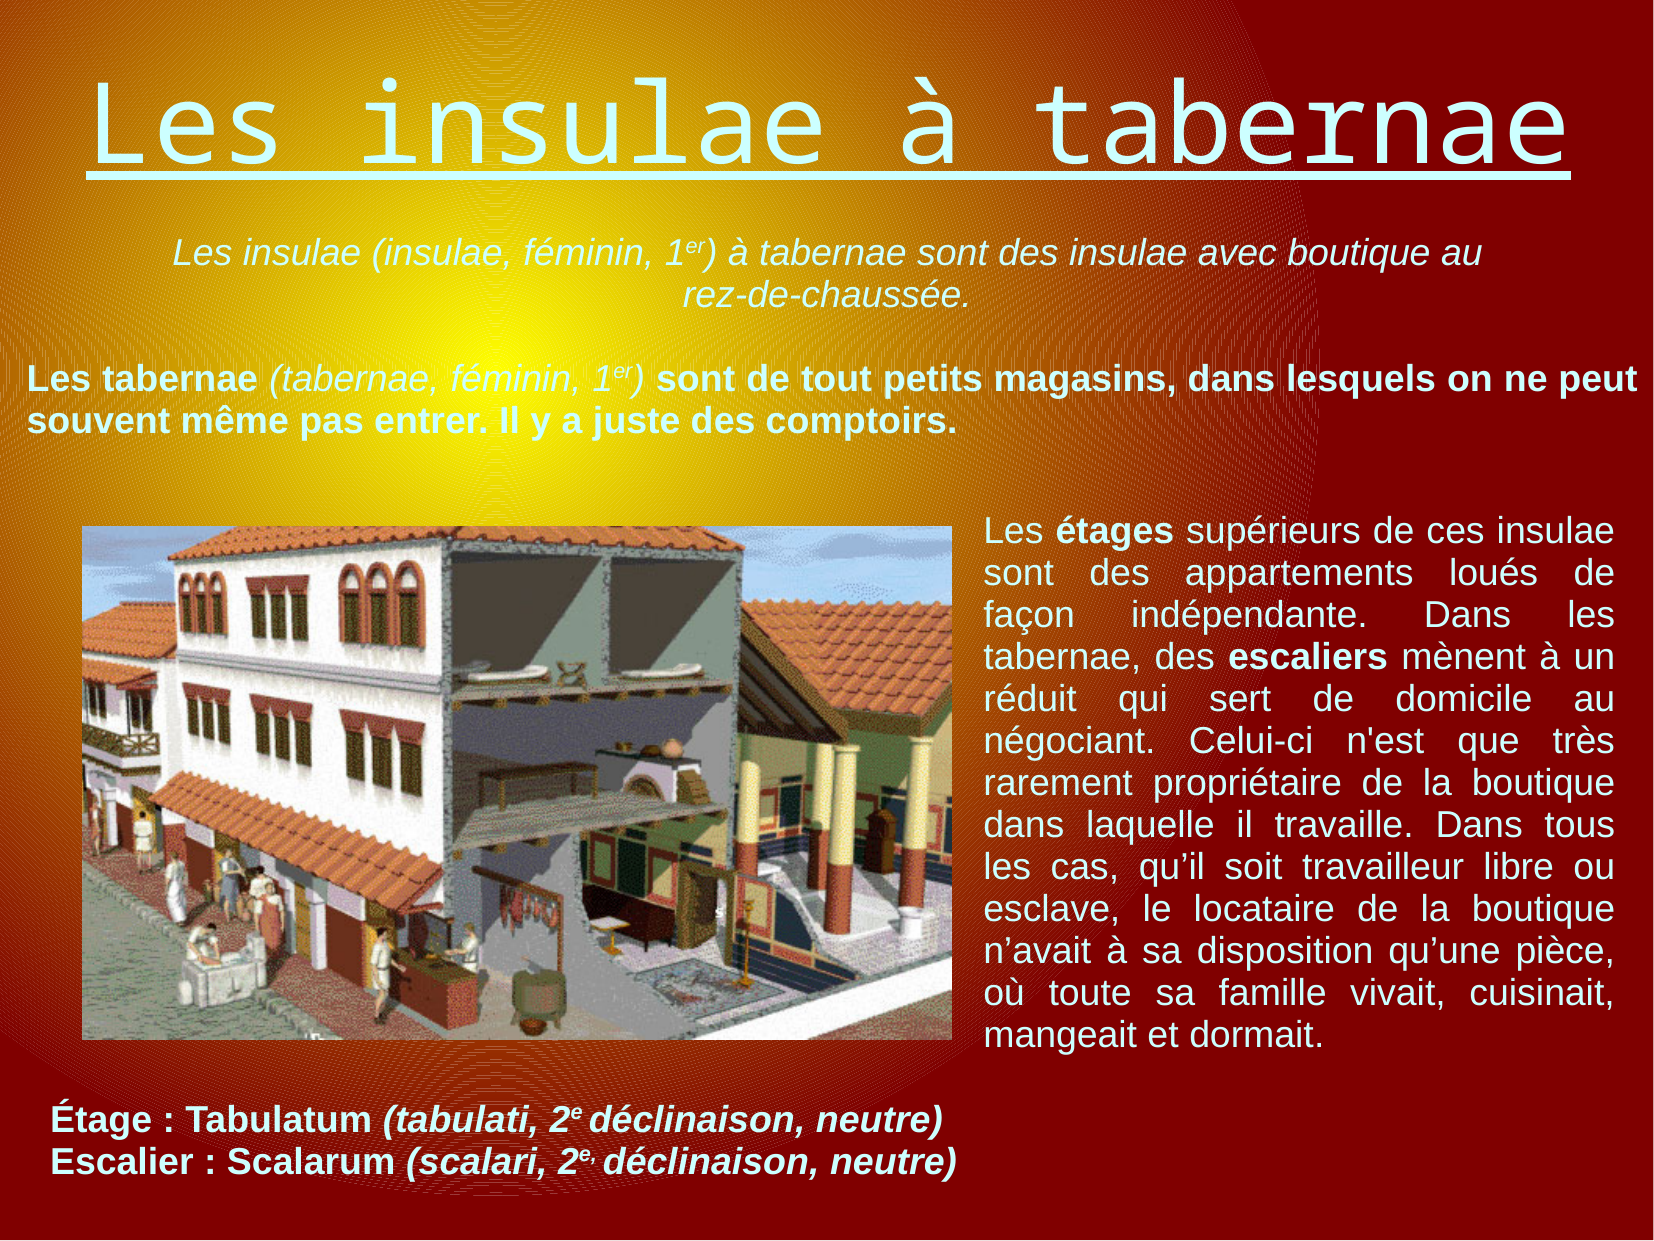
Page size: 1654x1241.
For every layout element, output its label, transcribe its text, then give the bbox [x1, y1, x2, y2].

text_box Les insulae à tabernae [70, 35, 1654, 181]
picture [82, 526, 952, 1040]
text_box Étage : Tabulatum (tabulati, 2e déclinaison, neutre) Escalier : Scalarum (scalari, 2e, déclinaison, neutre) [35, 1091, 1548, 1193]
text_box Les insulae (insulae, féminin, 1er) à tabernae sont des insulae avec boutique au rez-de-chaussée. Les tabernae (tabernae, féminin, 1er) sont de tout petits magasins, dans lesquels on ne peut souvent même pas entrer. Il y a juste des comptoirs. [11, 224, 1654, 453]
text_box Les étages supérieurs de ces insulae sont des appartements loués de façon indépendante. Dans les tabernae, des escaliers mènent à un réduit qui sert de domicile au négociant. Celui-ci n'est que très rarement propriétaire de la boutique dans laquelle il travaille. Dans tous les cas, qu’il soit travailleur libre ou esclave, le locataire de la boutique n’avait à sa disposition qu’une pièce, où toute sa famille vivait, cuisinait, mangeait et dormait. [968, 502, 1630, 1063]
